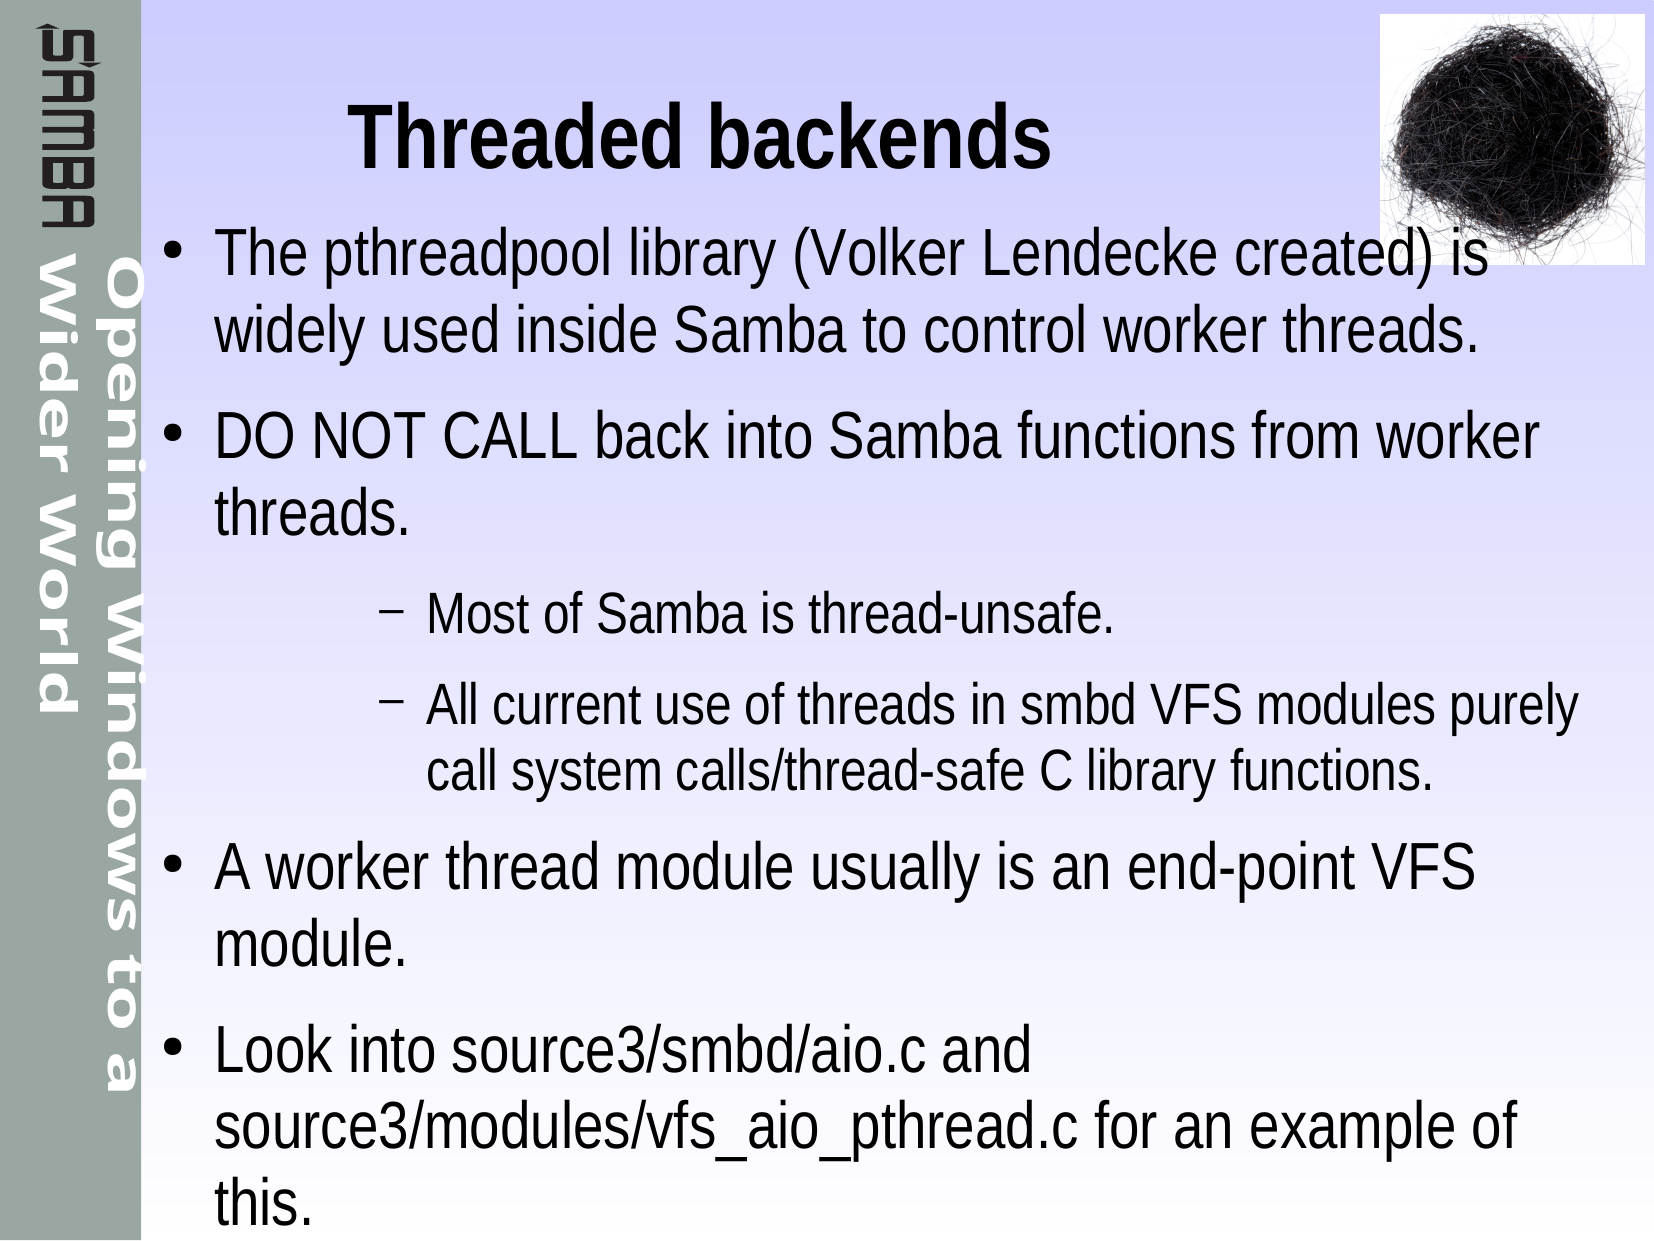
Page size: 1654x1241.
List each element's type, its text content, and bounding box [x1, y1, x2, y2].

list The pthreadpool library (Volker Lendecke created) is widely used inside Samba to control worker threads. DO NOT CALL back into Samba functions from worker threads. Most of Samba is thread-unsafe. All current use of threads in smbd VFS modules purely call system calls/thread-safe C library functions. A worker thread module usually is an end-point VFS module. Look into source3/smbd/aio.c and source3/modules/vfs_aio_pthread.c for an example of this. [143, 213, 1635, 1241]
title Threaded backends [188, 52, 1213, 213]
picture [1380, 14, 1645, 265]
